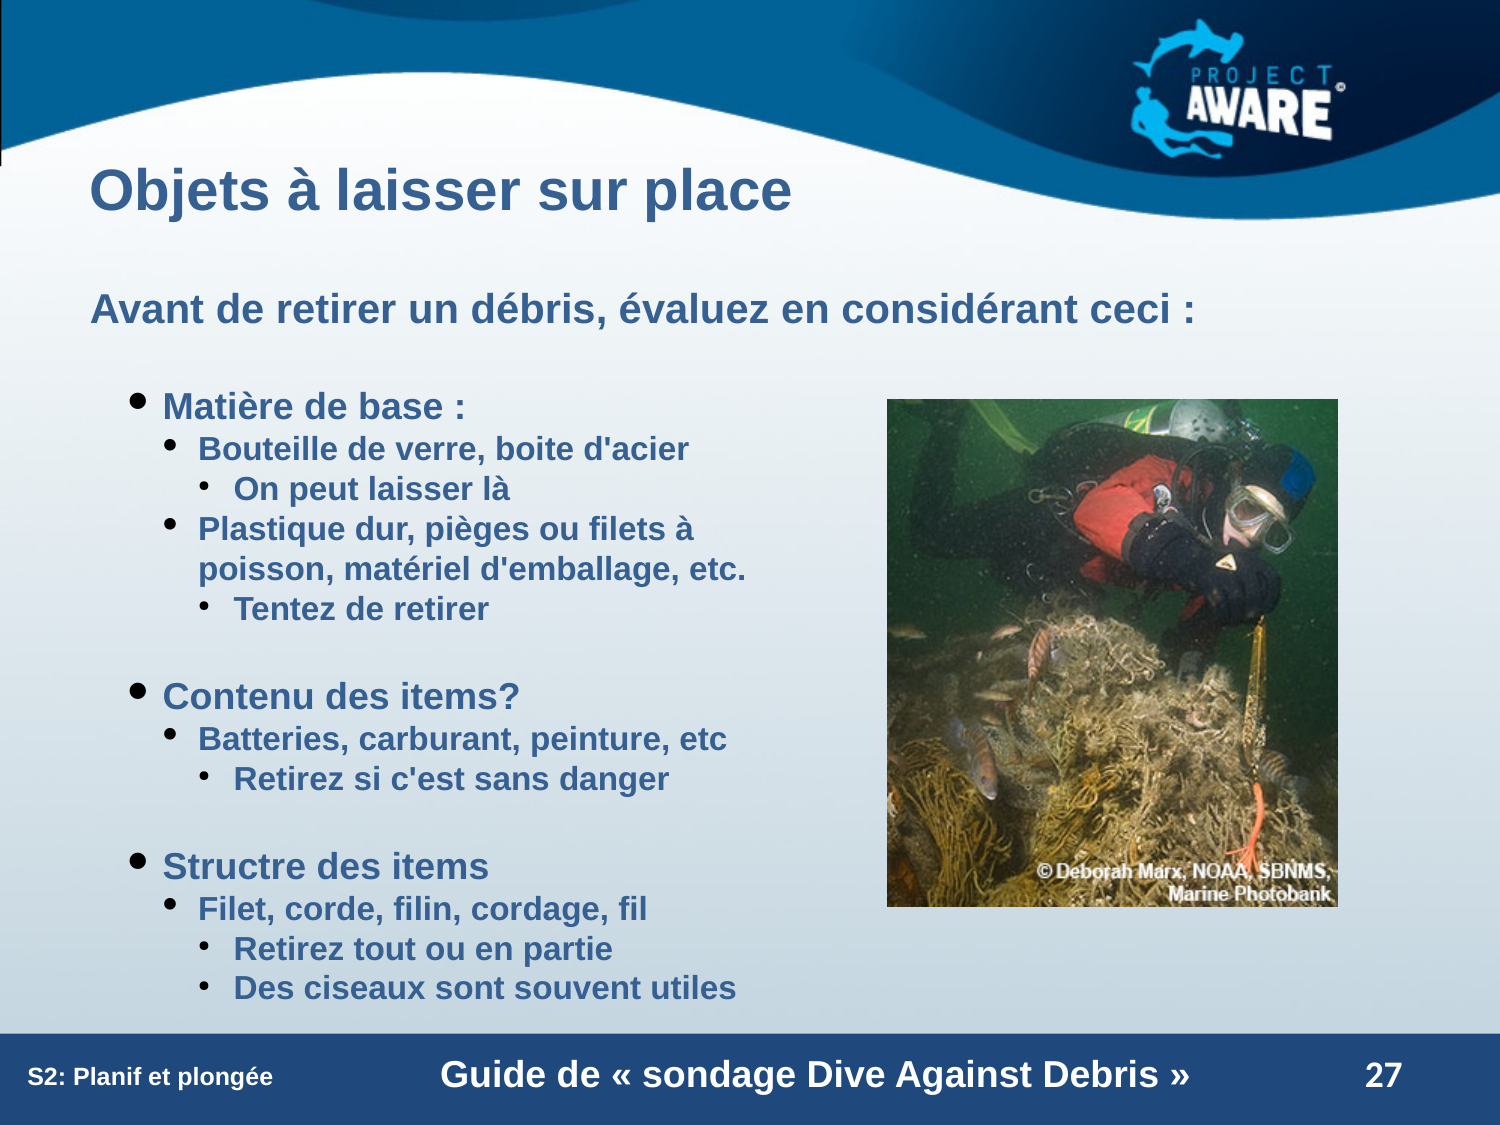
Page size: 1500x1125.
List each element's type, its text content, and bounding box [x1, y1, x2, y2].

text_box Matière de base : Bouteille de verre, boite d'acier On peut laisser là Plastique dur, pièges ou filets à poisson, matériel d'emballage, etc. Tentez de retirer Contenu des items? Batteries, carburant, peinture, etc Retirez si c'est sans danger Structre des items Filet, corde, filin, cordage, fil Retirez tout ou en partie Des ciseaux sont souvent utiles [112, 375, 825, 922]
text_box Guide de « sondage Dive Against Debris » [425, 1042, 1276, 1103]
picture [0, 0, 1500, 1037]
text_box S2: Planif et plongée [12, 1052, 425, 1103]
text_box <numéro> [1350, 1042, 1475, 1103]
text_box Objets à laisser sur place [75, 145, 1325, 237]
text_box Avant de retirer un débris, évaluez en considérant ceci : [74, 274, 1413, 363]
